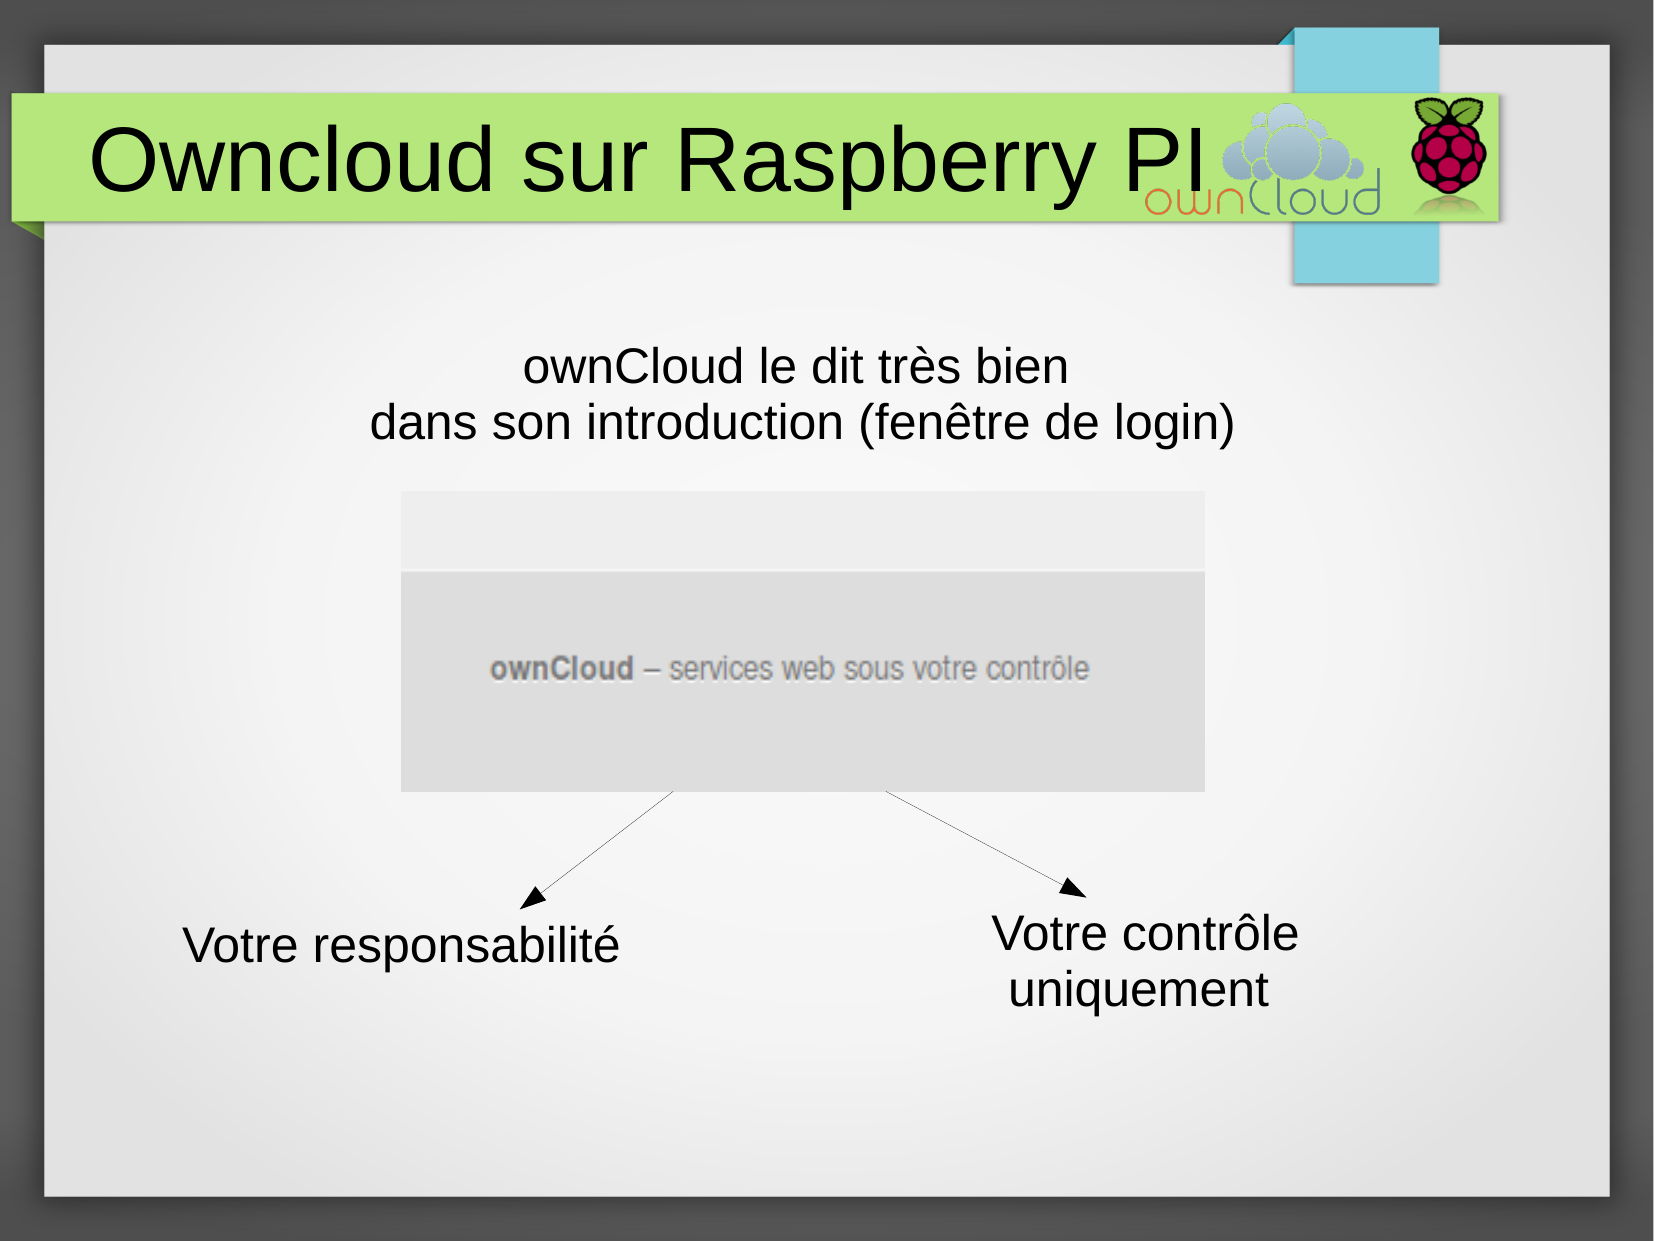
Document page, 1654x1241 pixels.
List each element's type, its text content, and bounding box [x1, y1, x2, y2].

picture [0, 0, 1654, 1241]
text_box ownCloud le dit très bien dans son introduction (fenêtre de login) [59, 330, 1548, 458]
title Owncloud sur Raspberry PI [70, 106, 1229, 213]
text_box Votre responsabilité [106, 909, 697, 981]
text_box Votre contrôle uniquement [850, 897, 1441, 1024]
